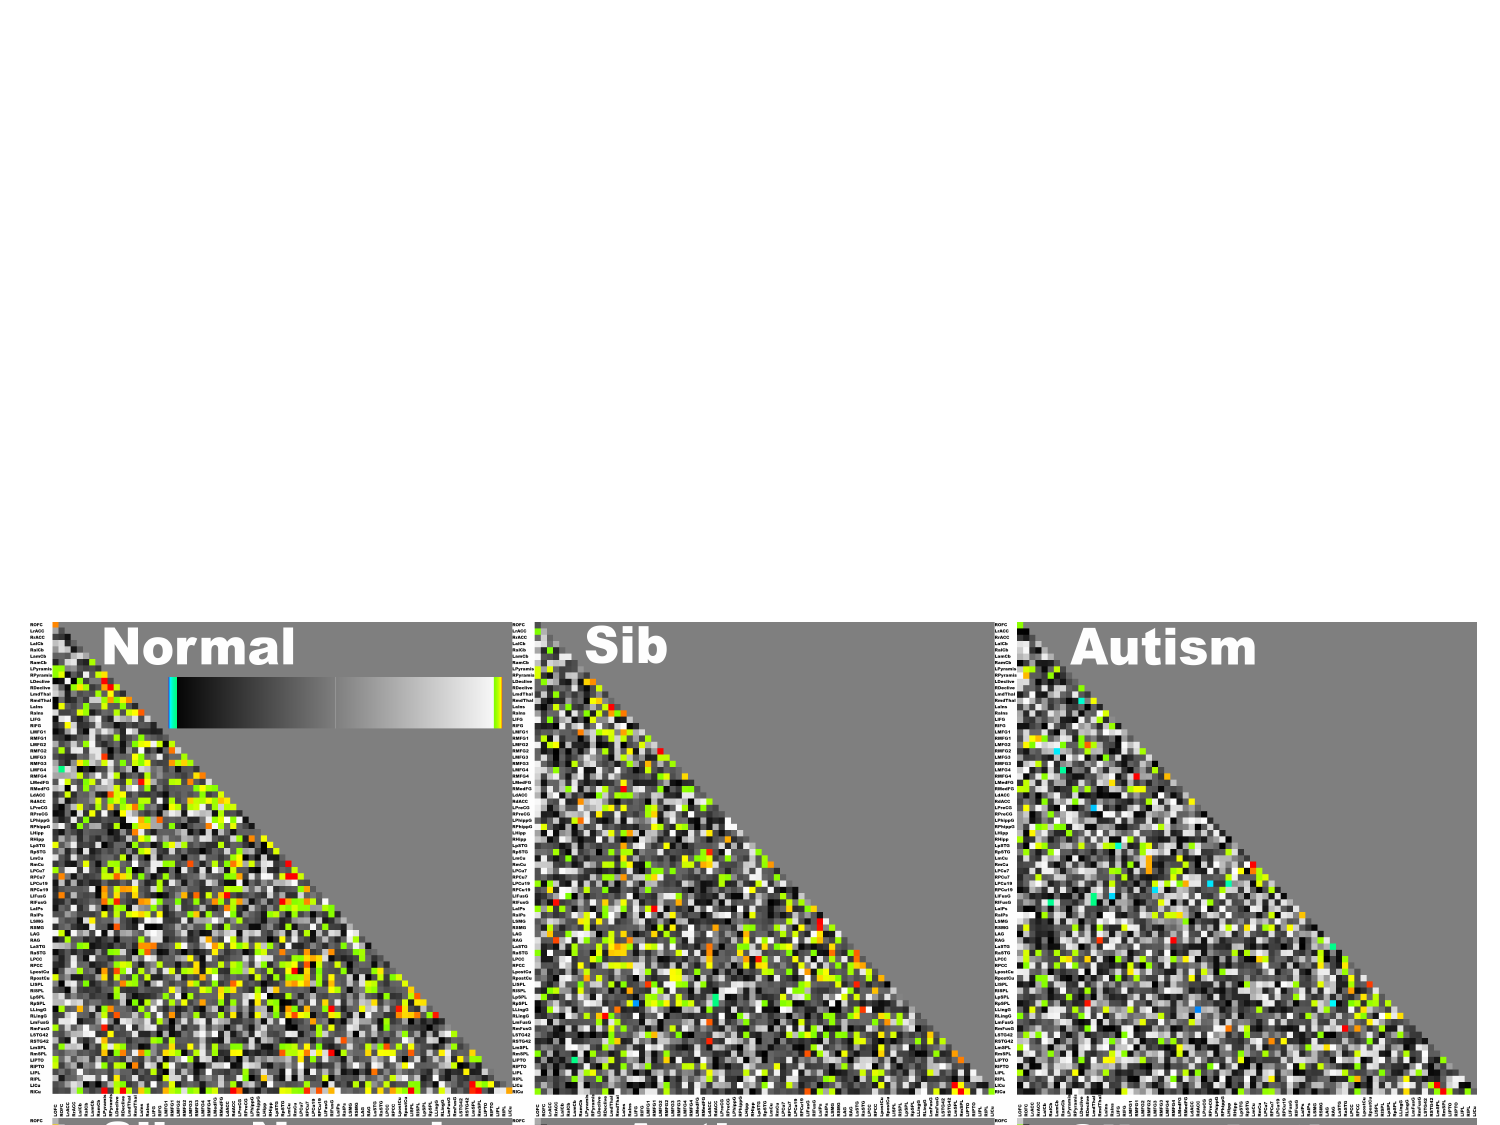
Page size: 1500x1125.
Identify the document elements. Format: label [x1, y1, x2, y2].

picture [30, 622, 1477, 1125]
